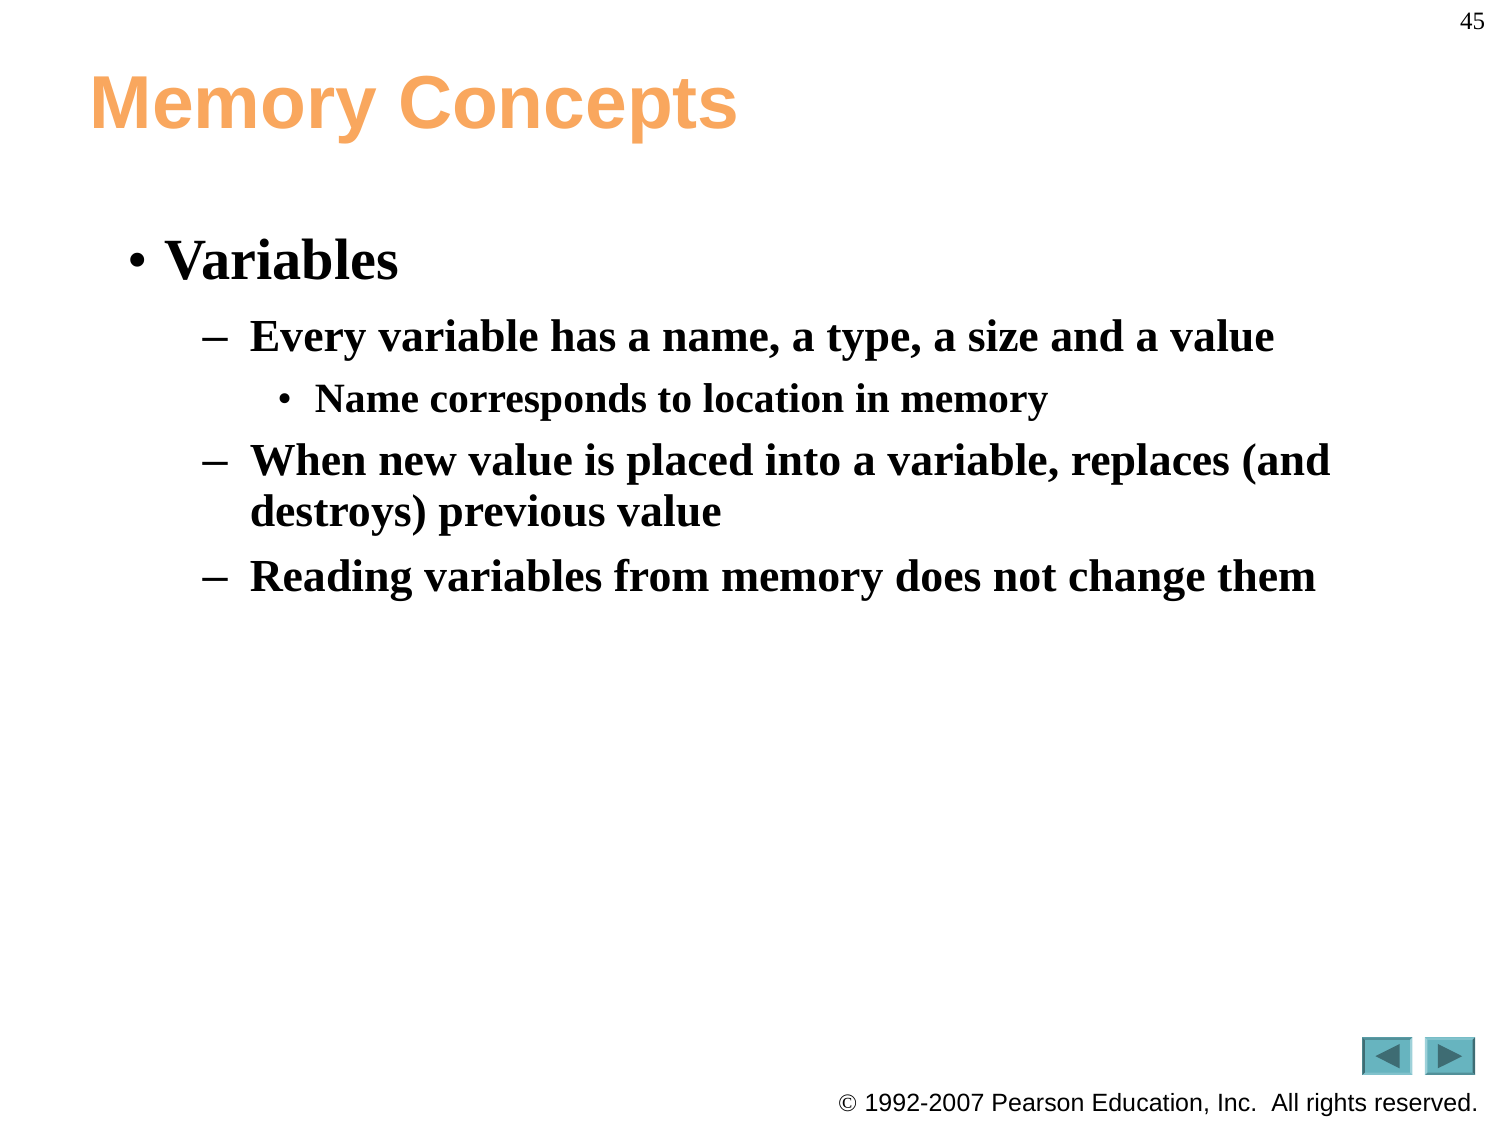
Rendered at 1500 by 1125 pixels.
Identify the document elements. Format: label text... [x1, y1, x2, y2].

title Memory Concepts [75, 12, 1426, 201]
list Variables Every variable has a name, a type, a size and a value Name corresponds to location in memory When new value is placed into a variable, replaces (and destroys) previous value Reading variables from memory does not change them [112, 220, 1425, 963]
